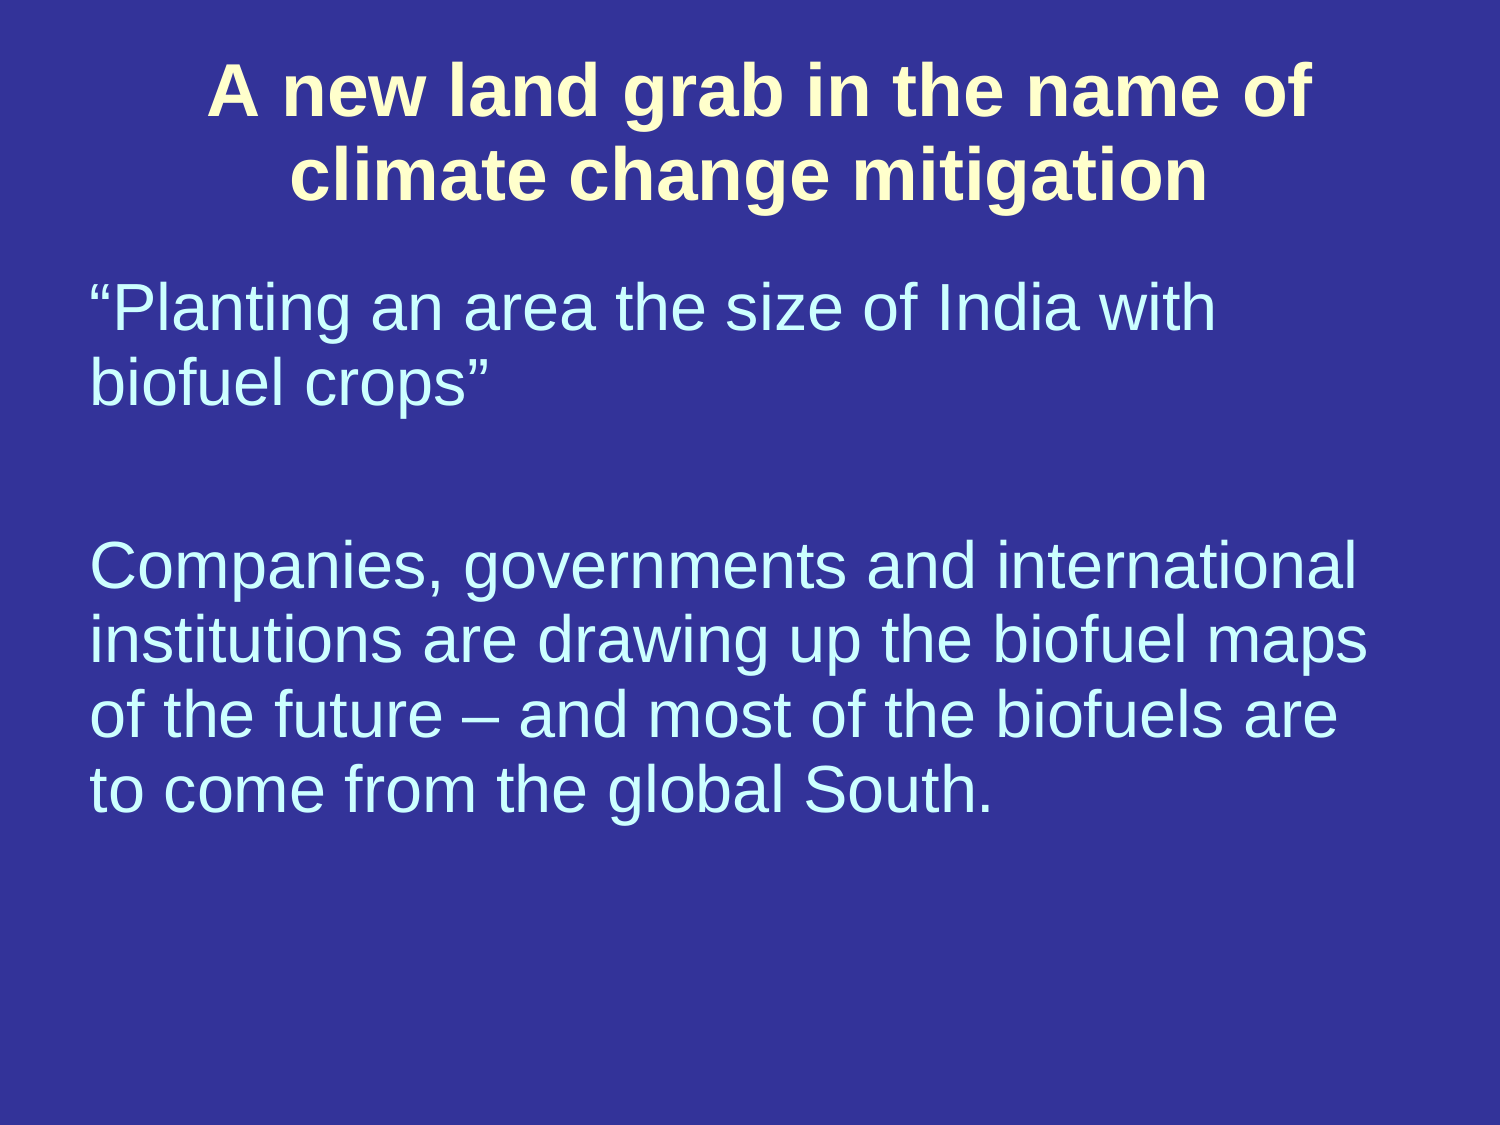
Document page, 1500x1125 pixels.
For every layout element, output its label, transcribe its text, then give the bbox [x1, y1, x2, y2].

title A new land grab in the name of climate change mitigation [75, 34, 1426, 231]
list “Planting an area the size of India with biofuel crops” Companies, governments and international institutions are drawing up the biofuel maps of the future – and most of the biofuels are to come from the global South. [75, 262, 1426, 1006]
